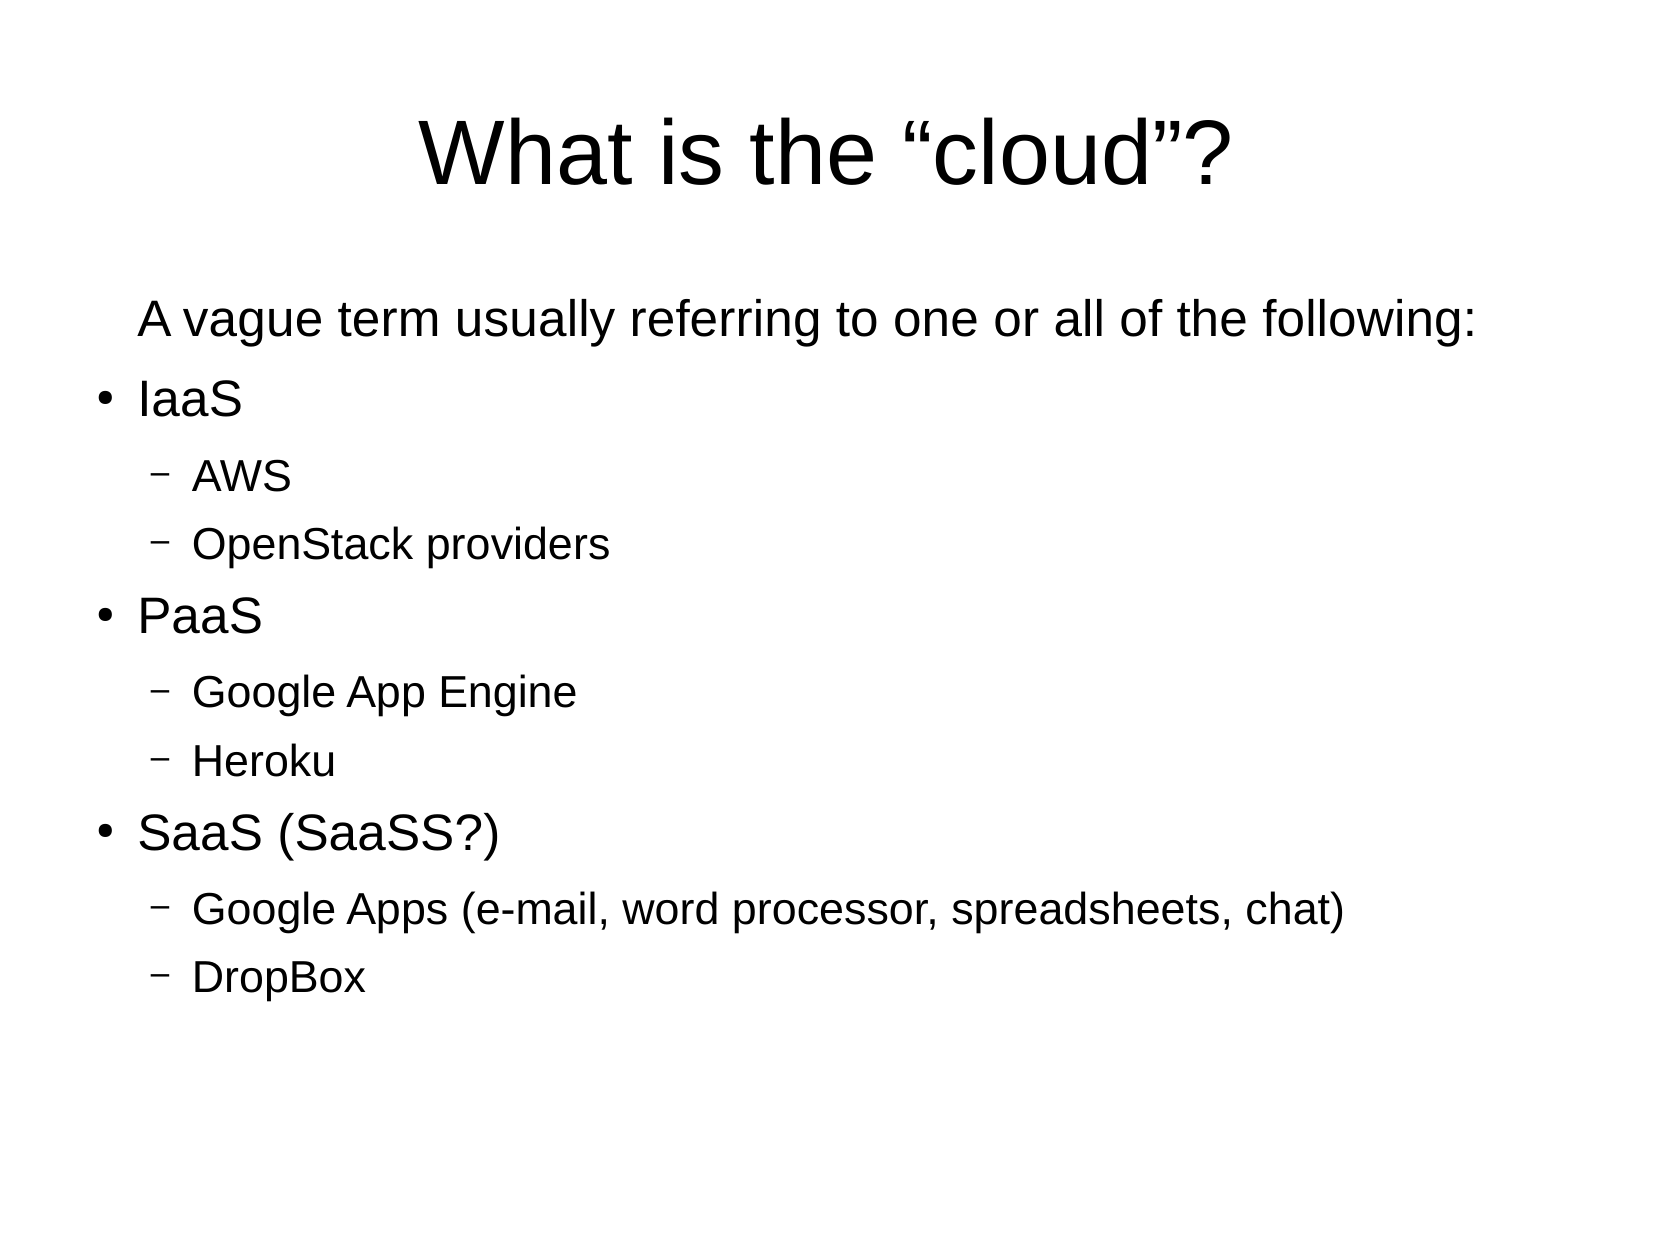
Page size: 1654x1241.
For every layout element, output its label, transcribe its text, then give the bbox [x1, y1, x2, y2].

list A vague term usually referring to one or all of the following: IaaS AWS OpenStack providers PaaS Google App Engine Heroku SaaS (SaaSS?) Google Apps (e-mail, word processor, spreadsheets, chat) DropBox [82, 290, 1571, 1010]
title What is the “cloud”? [82, 49, 1571, 257]
